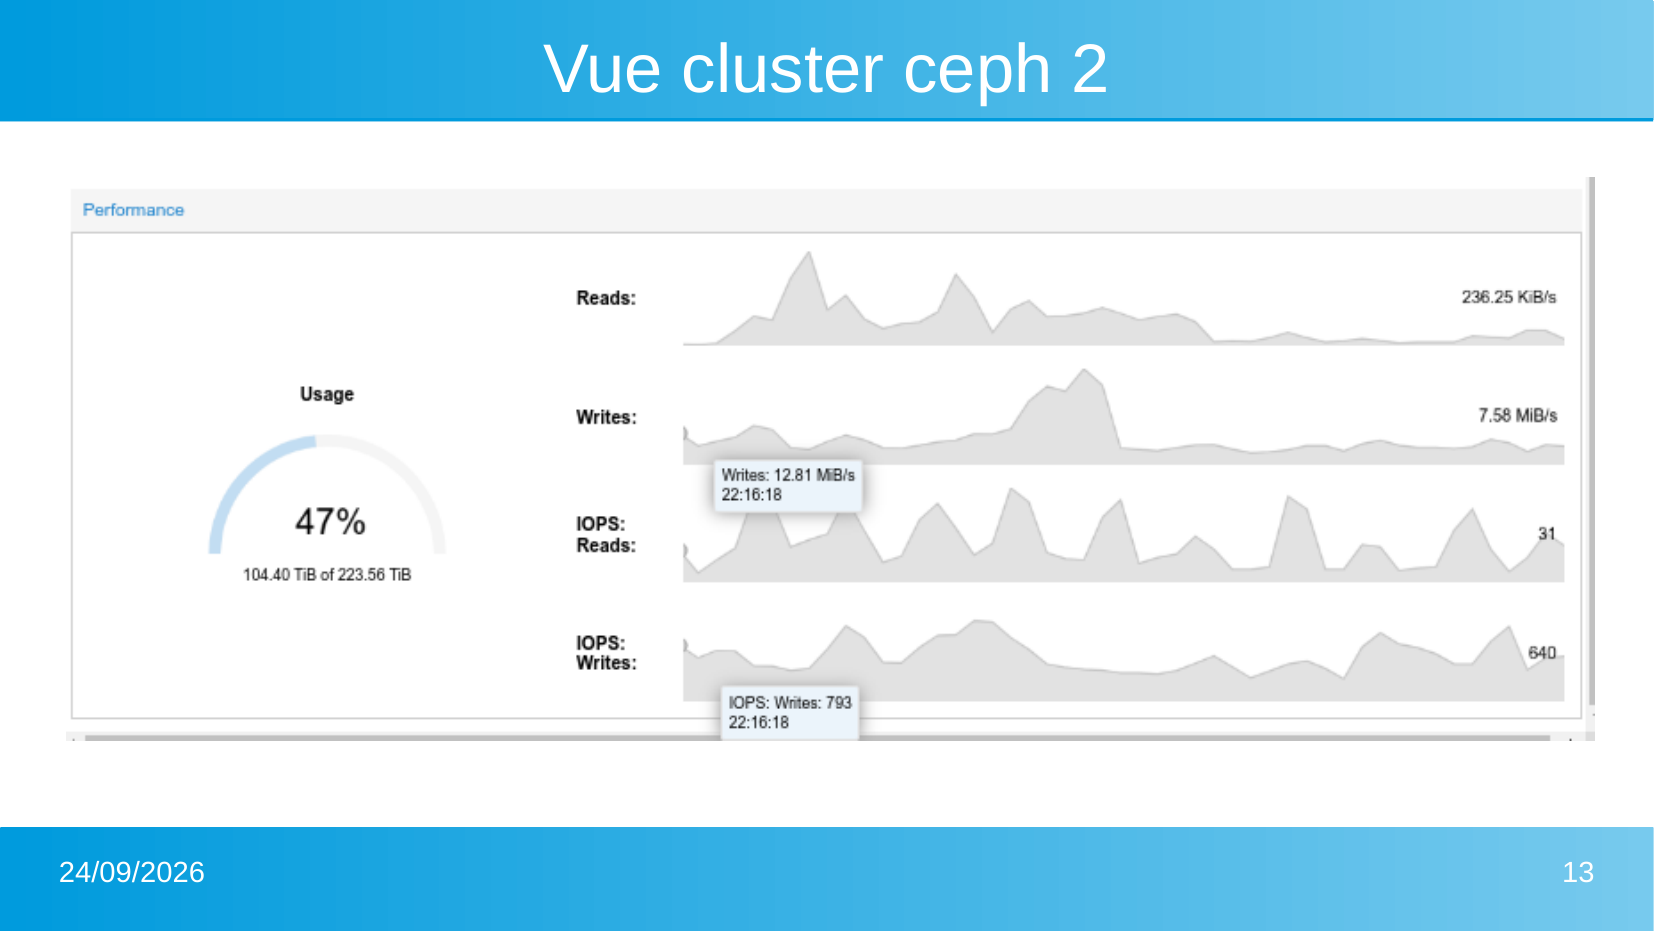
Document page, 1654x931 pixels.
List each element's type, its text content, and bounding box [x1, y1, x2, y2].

picture [66, 177, 1595, 741]
title Vue cluster ceph 2 [59, 29, 1595, 108]
